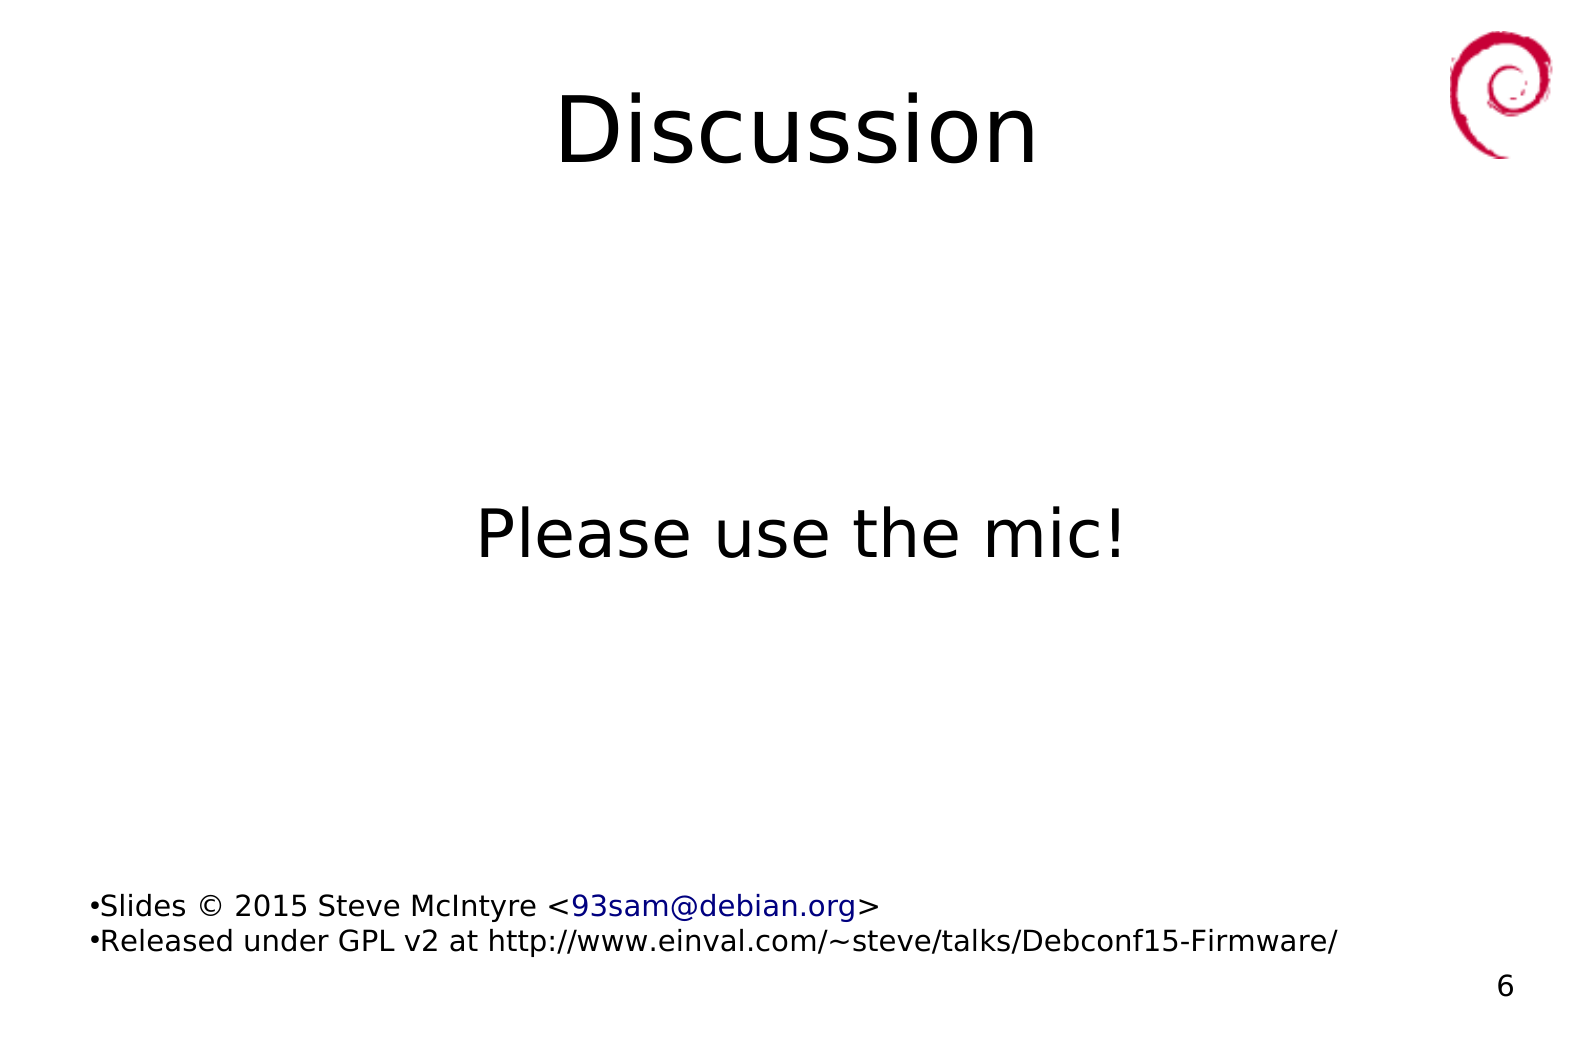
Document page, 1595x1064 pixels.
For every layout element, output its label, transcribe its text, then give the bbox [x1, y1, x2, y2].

text_box Please use the mic! [378, 495, 1228, 574]
text_box Slides © 2015 Steve McIntyre <93sam@debian.org> Released under GPL v2 at http://www.einval.com/~steve/talks/Debconf15-Firmware/ [75, 882, 1463, 975]
title Discussion [79, 49, 1515, 213]
picture [1450, 31, 1555, 159]
